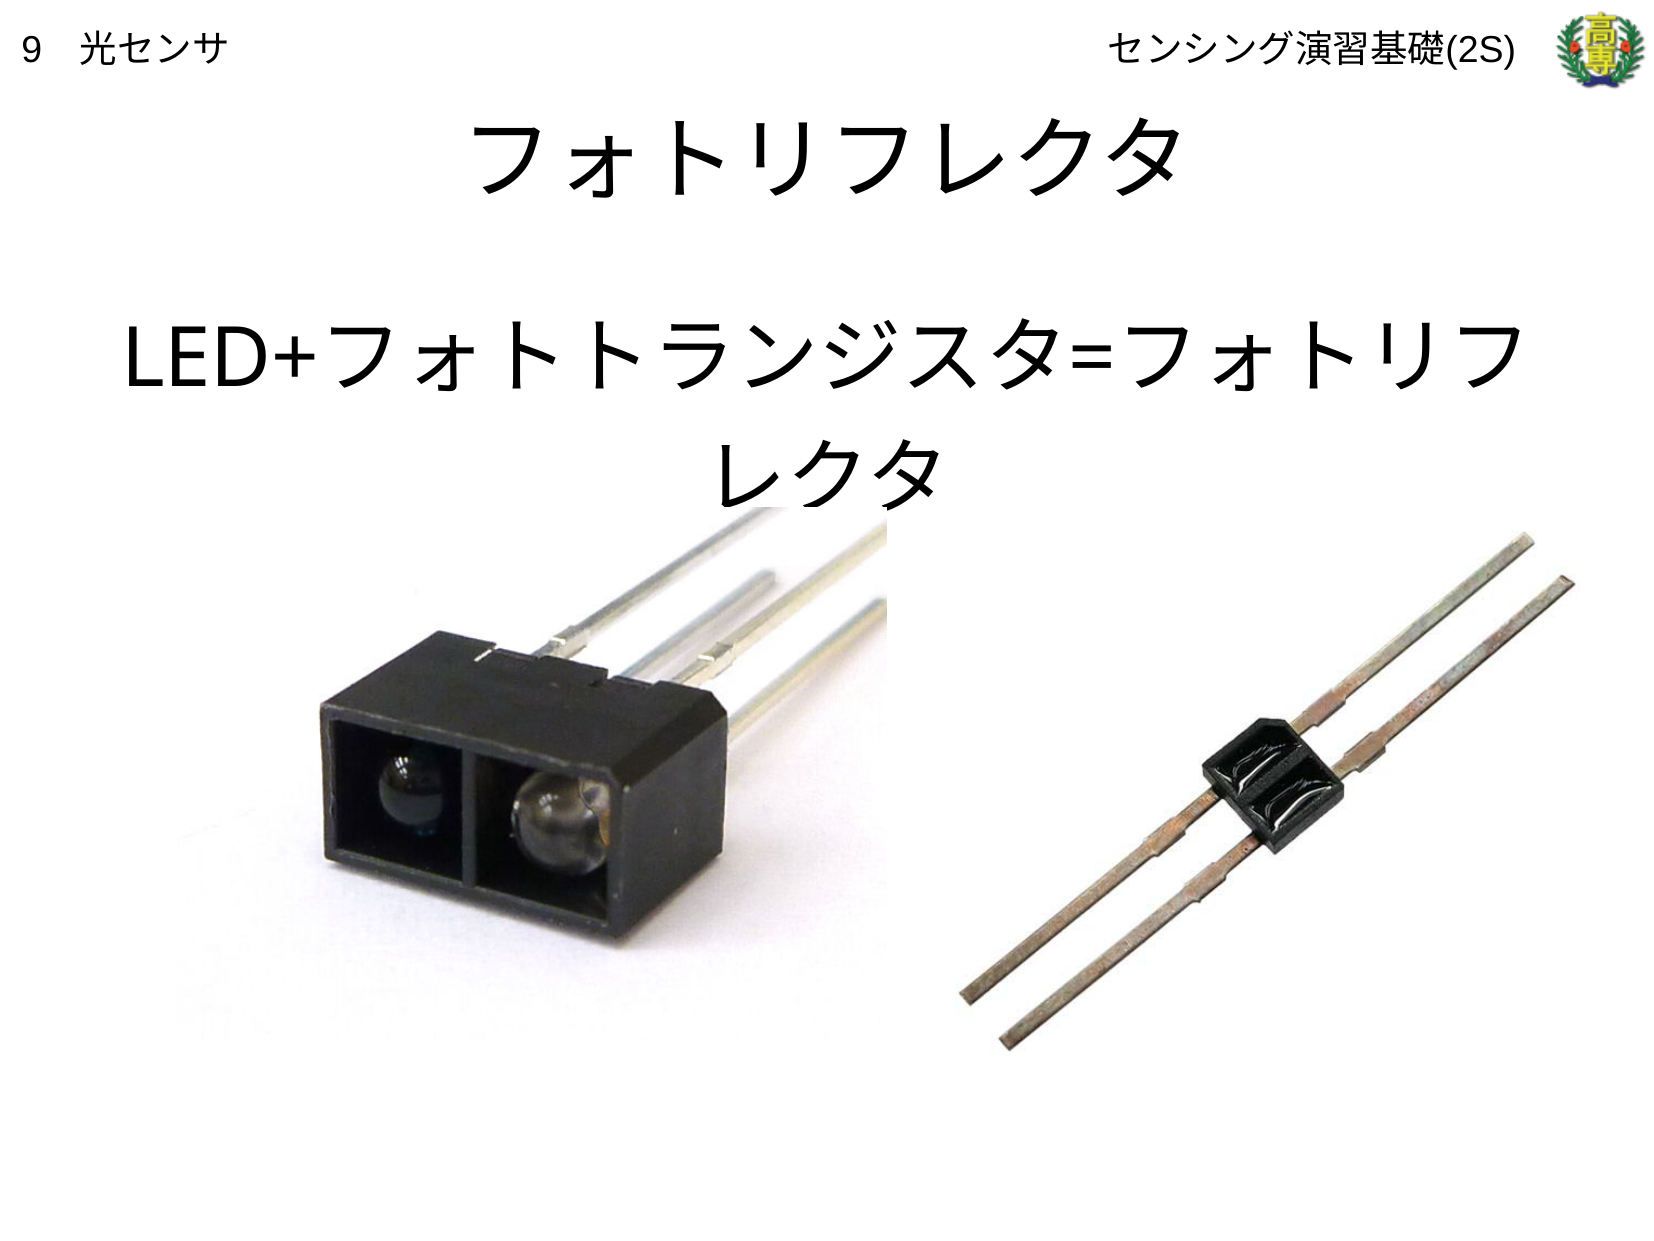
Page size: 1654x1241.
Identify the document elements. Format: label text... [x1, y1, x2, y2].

picture [1553, 2, 1650, 99]
list LED+フォトトランジスタ=フォトリフレクタ [82, 290, 1571, 1010]
text_box センシング演習基礎(2S) [1077, 11, 1531, 75]
picture [921, 531, 1615, 1052]
picture [177, 507, 887, 1040]
title フォトリフレクタ [82, 49, 1571, 257]
text_box 9 光センサ [6, 11, 923, 75]
